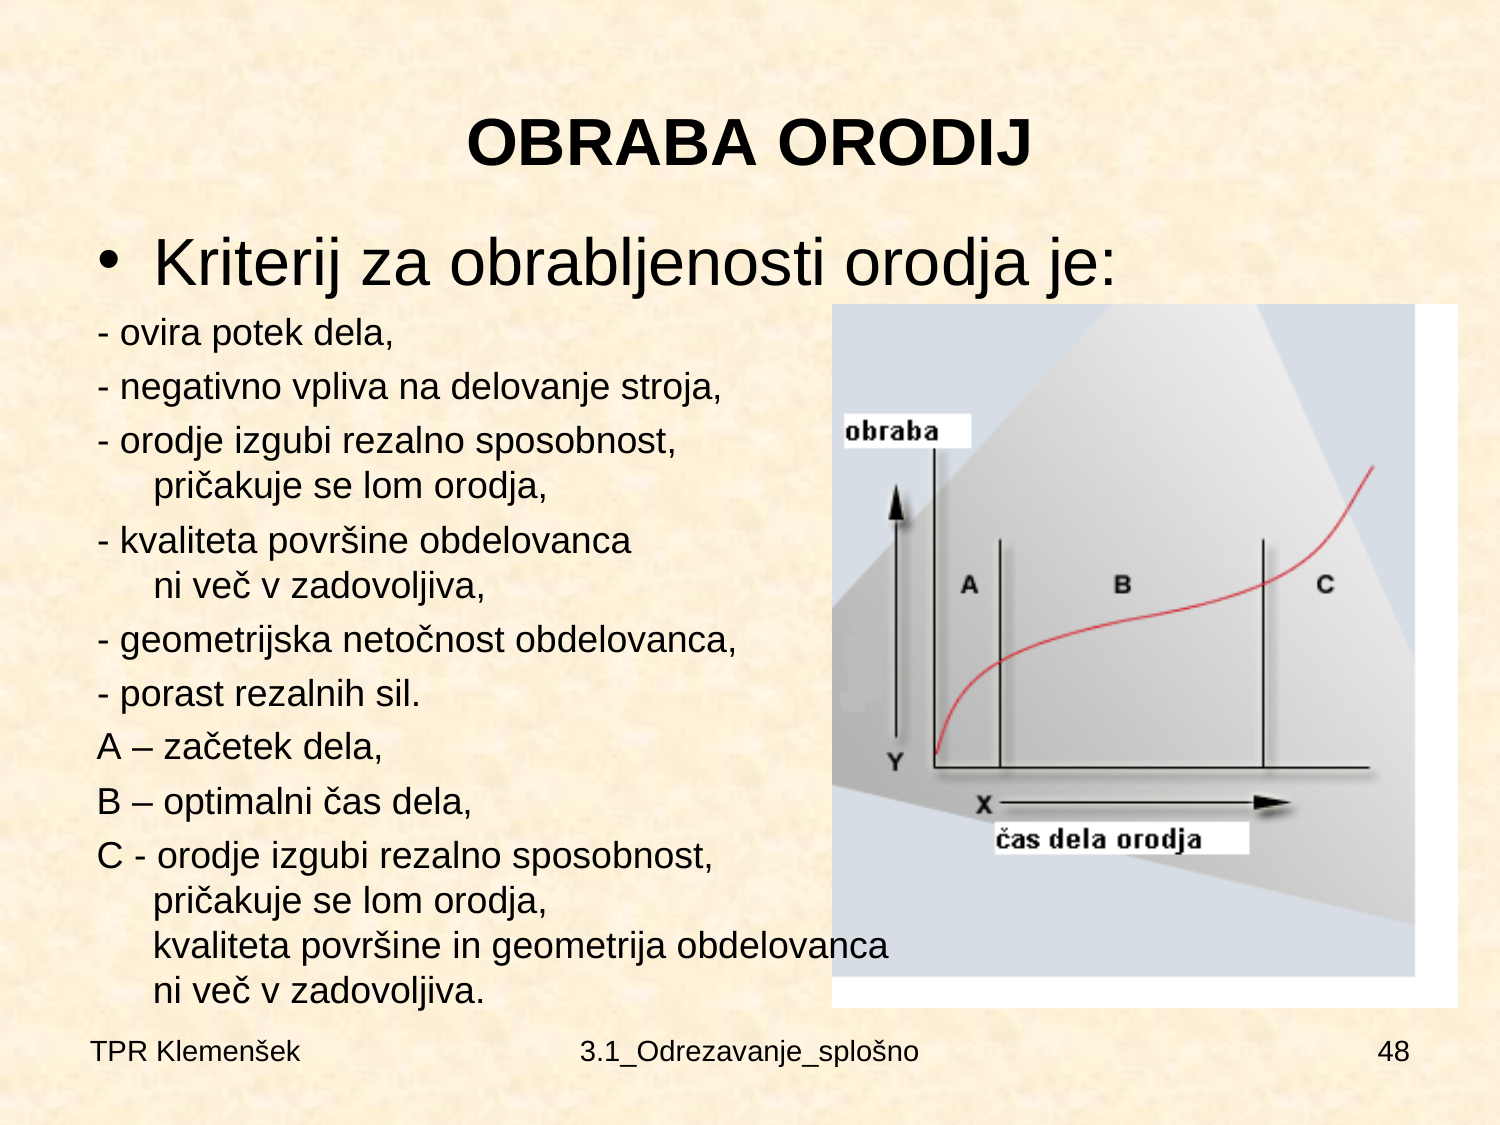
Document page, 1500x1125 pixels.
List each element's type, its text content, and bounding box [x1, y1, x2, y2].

list Kriterij za obrabljenosti orodja je: - ovira potek dela, - negativno vpliva na delovanje stroja, - orodje izgubi rezalno sposobnost, pričakuje se lom orodja, - kvaliteta površine obdelovanca ni več v zadovoljiva, - geometrijska netočnost obdelovanca, - porast rezalnih sil. [82, 210, 1433, 714]
title OBRABA ORODIJ [75, 45, 1426, 233]
text_box 3.1_Odrezavanje_splošno [512, 1024, 988, 1103]
text_box <number> [1074, 1024, 1426, 1103]
text_box TPR Klemenšek [74, 1024, 426, 1103]
picture [0, 0, 1500, 1125]
text_box A – začetek dela, B – optimalni čas dela, C - orodje izgubi rezalno sposobnost, pričakuje se lom orodja, kvaliteta površine in geometrija obdelovanca ni več v zadovoljiva. [81, 714, 915, 1032]
